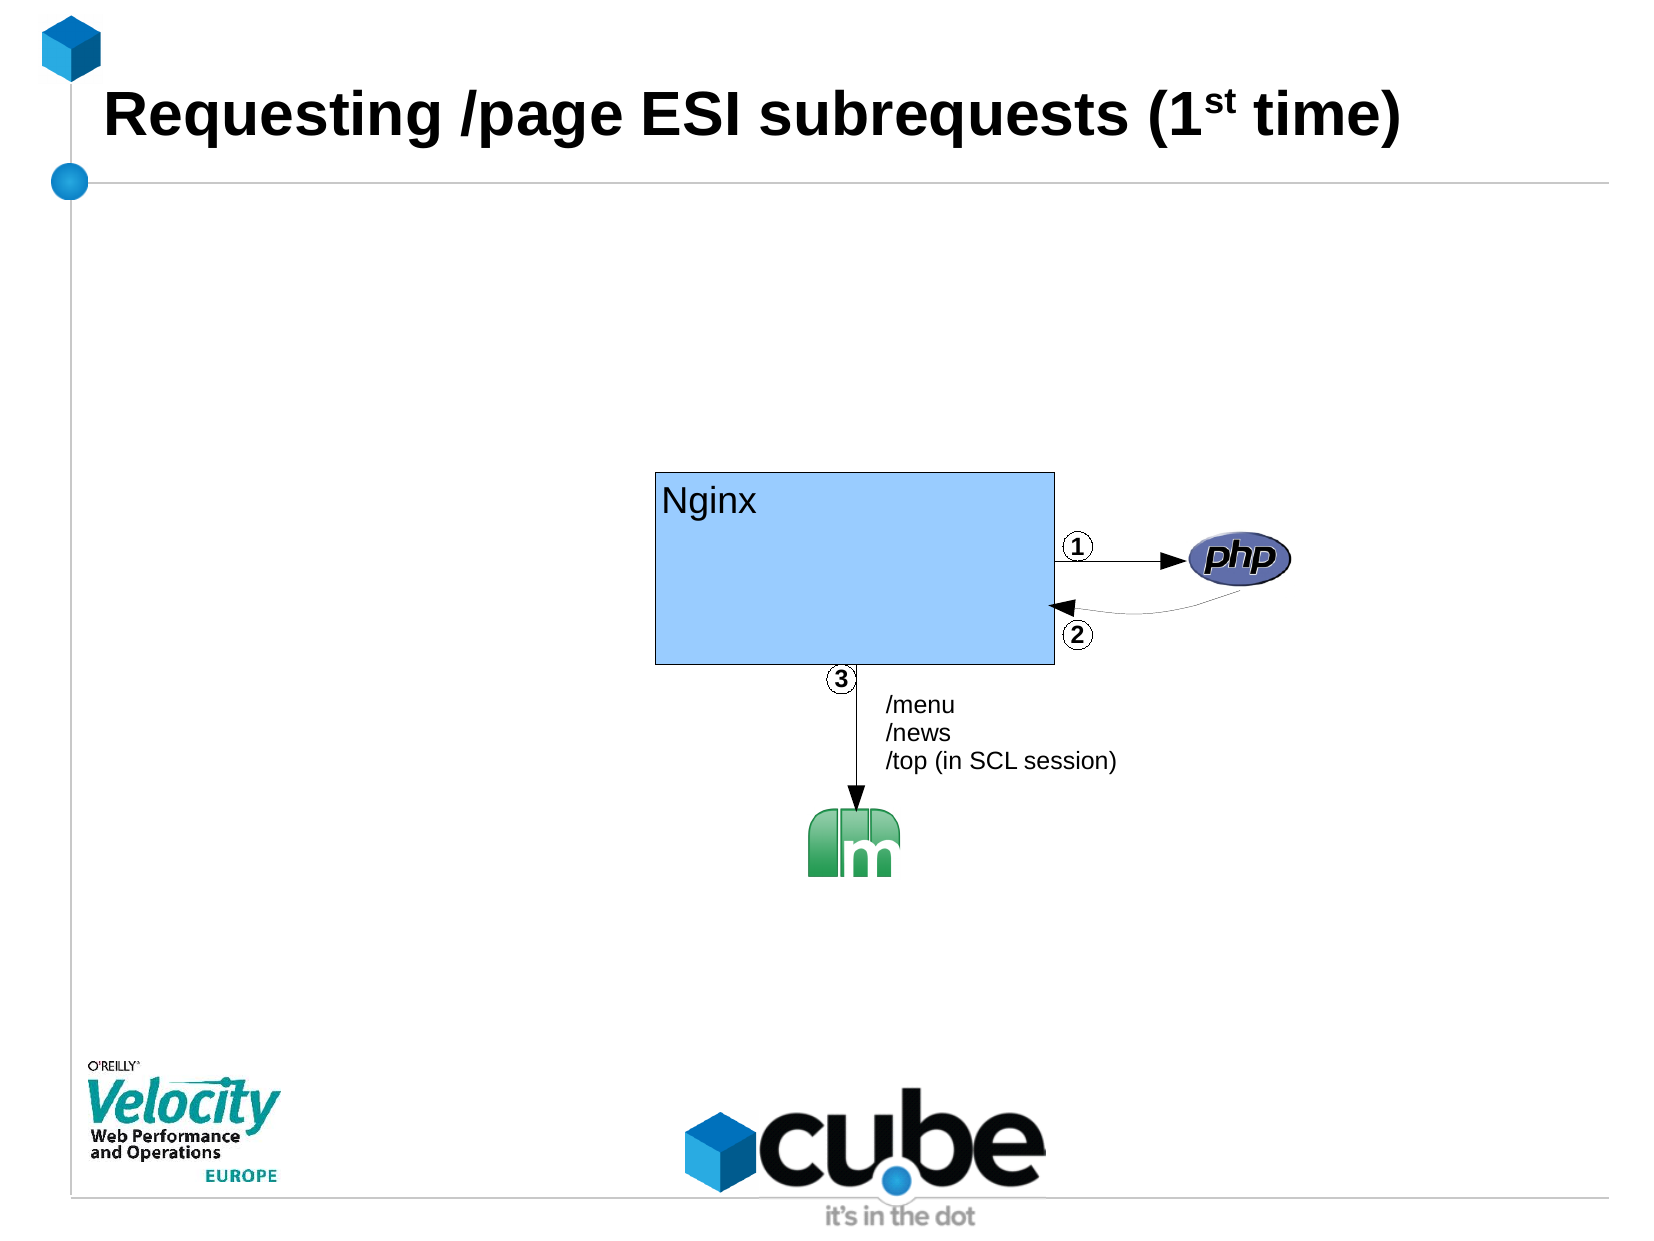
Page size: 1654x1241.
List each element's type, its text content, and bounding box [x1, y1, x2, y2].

text_box 2 [1062, 620, 1093, 650]
text_box /menu /news /top (in SCL session) [871, 683, 1133, 783]
text_box 3 [826, 664, 857, 694]
picture [1184, 519, 1295, 598]
title Requesting /page ESI subrequests (1st time) [103, 49, 1551, 178]
text_box [655, 472, 1055, 665]
picture [88, 1061, 281, 1182]
picture [807, 807, 901, 880]
text_box 1 [1062, 531, 1093, 562]
text_box Nginx [646, 472, 772, 530]
